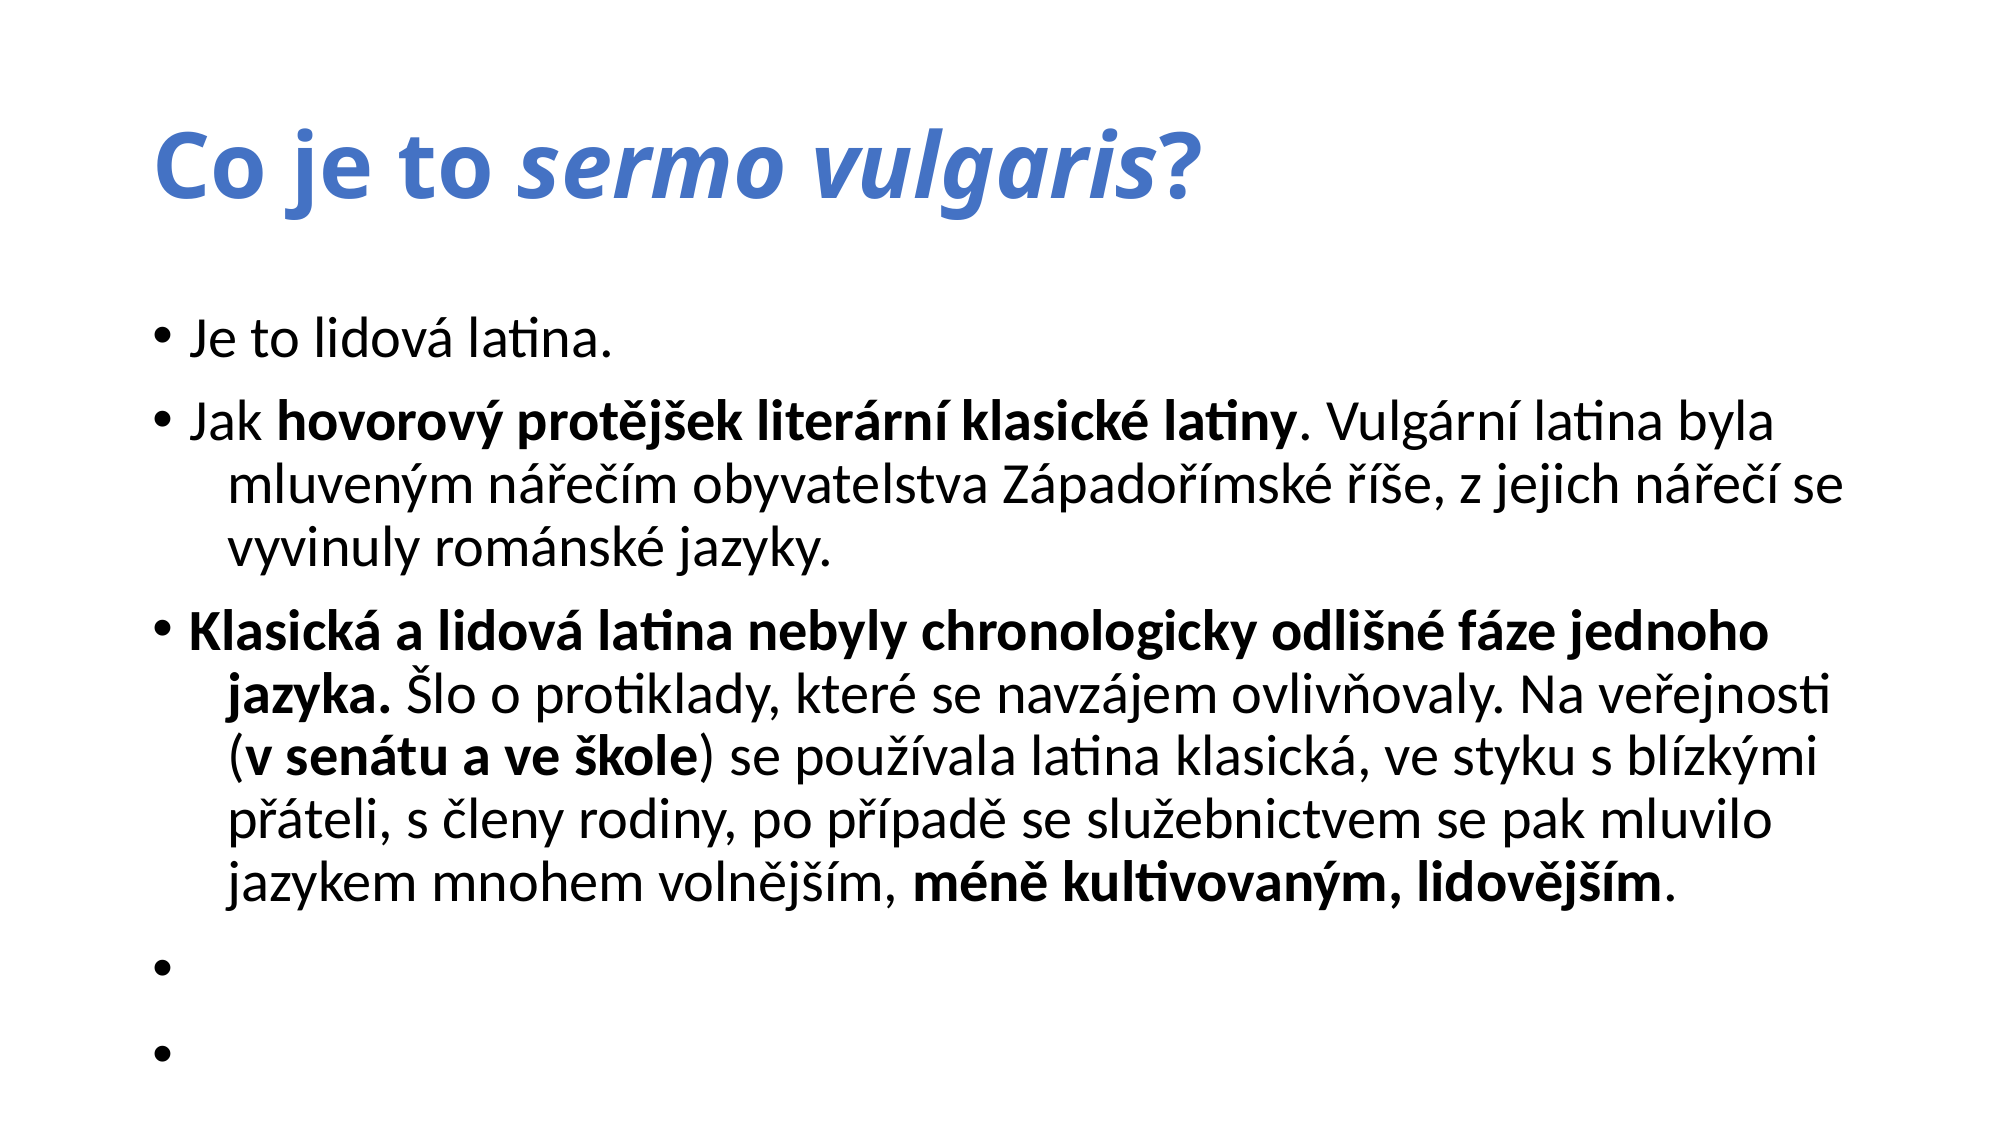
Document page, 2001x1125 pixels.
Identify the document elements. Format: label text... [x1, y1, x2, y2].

title Co je to sermo vulgaris? [137, 59, 1863, 278]
list Je to lidová latina. Jak hovorový protějšek literární klasické latiny. Vulgární latina byla mluveným nářečím obyvatelstva Západořímské říše, z jejich nářečí se vyvinuly románské jazyky. Klasická a lidová latina nebyly chronologicky odlišné fáze jednoho jazyka. Šlo o protiklady, které se navzájem ovlivňovaly. Na veřejnosti (v senátu a ve škole) se používala latina klasická, ve styku s blízkými přáteli, s členy rodiny, po případě se služebnictvem se pak mluvilo jazykem mnohem volnějším, méně kultivovaným, lidovějším. [137, 299, 1863, 1014]
